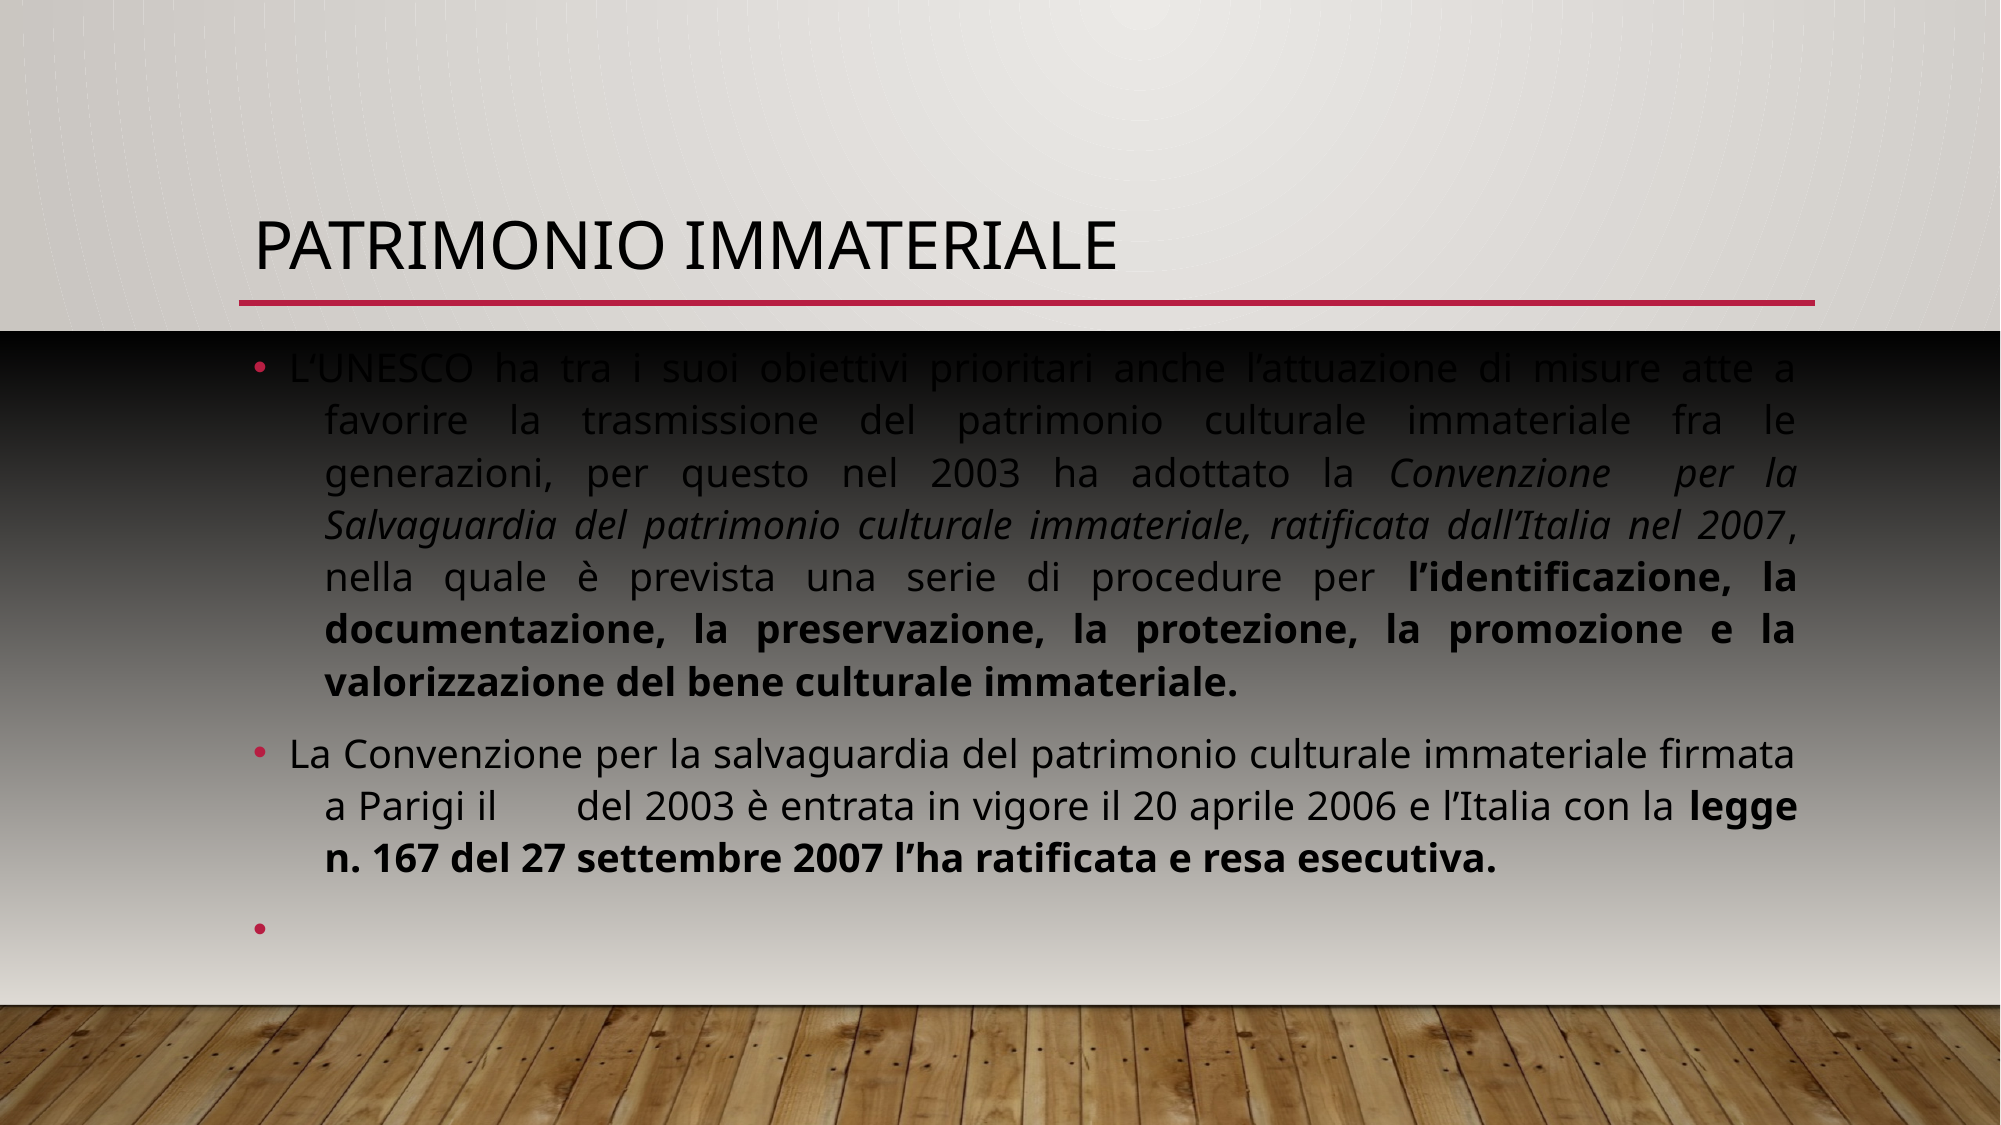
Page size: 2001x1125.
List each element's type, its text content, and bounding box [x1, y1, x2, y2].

list L‘UNESCO ha tra i suoi obiettivi prioritari anche l’attuazione di misure atte a favorire la trasmissione del patrimonio culturale immateriale fra le generazioni, per questo nel 2003 ha adottato la Convenzione per la Salvaguardia del patrimonio culturale immateriale, ratificata dall’Italia nel 2007, nella quale è prevista una serie di procedure per l’identificazione, la documentazione, la preservazione, la protezione, la promozione e la valorizzazione del bene culturale immateriale. La Convenzione per la salvaguardia del patrimonio culturale immateriale firmata a Parigi il del 2003 è entrata in vigore il 20 aprile 2006 e l’Italia con la legge n. 167 del 27 settembre 2007 l’ha ratificata e resa esecutiva. [238, 330, 1814, 897]
title Patrimonio immateriale [238, 131, 1814, 305]
